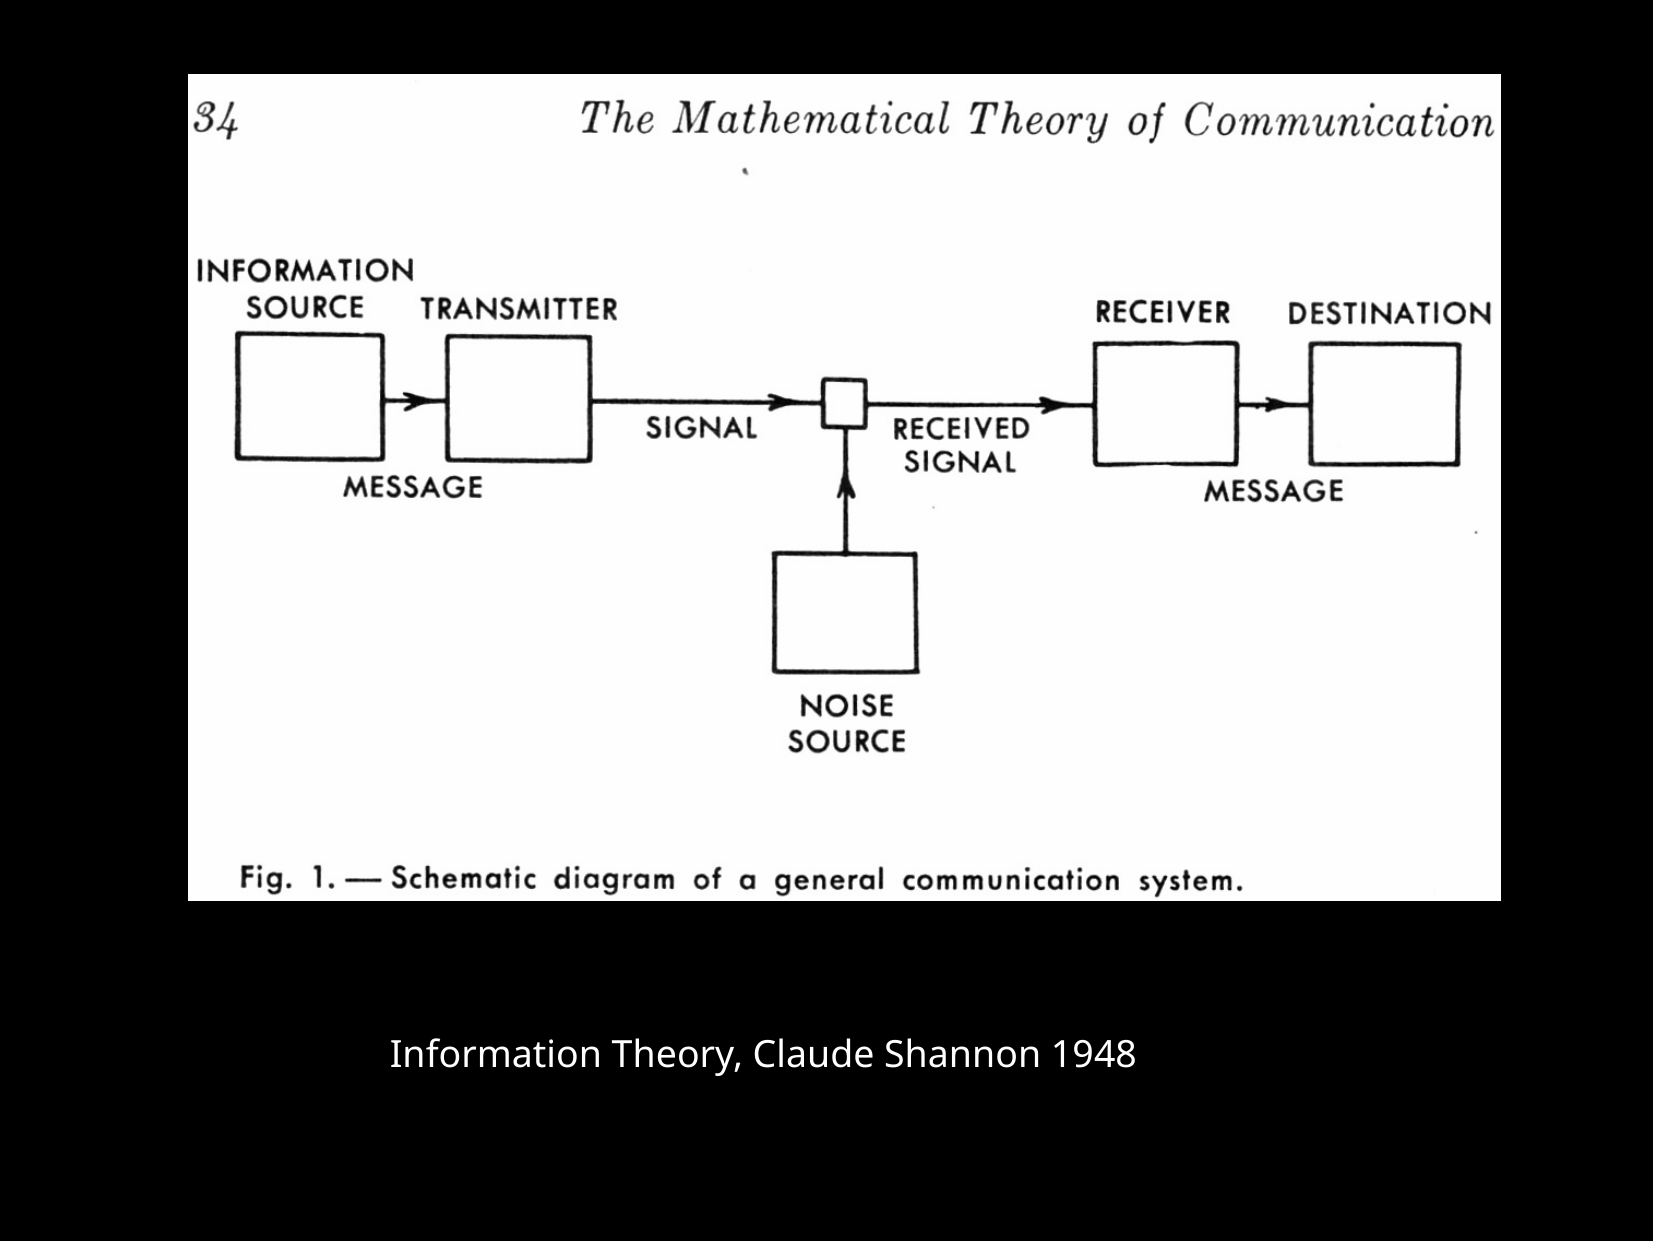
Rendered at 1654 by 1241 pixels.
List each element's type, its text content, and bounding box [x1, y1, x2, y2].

text_box Information Theory, Claude Shannon 1948 [375, 1019, 1278, 1088]
picture [188, 74, 1501, 901]
